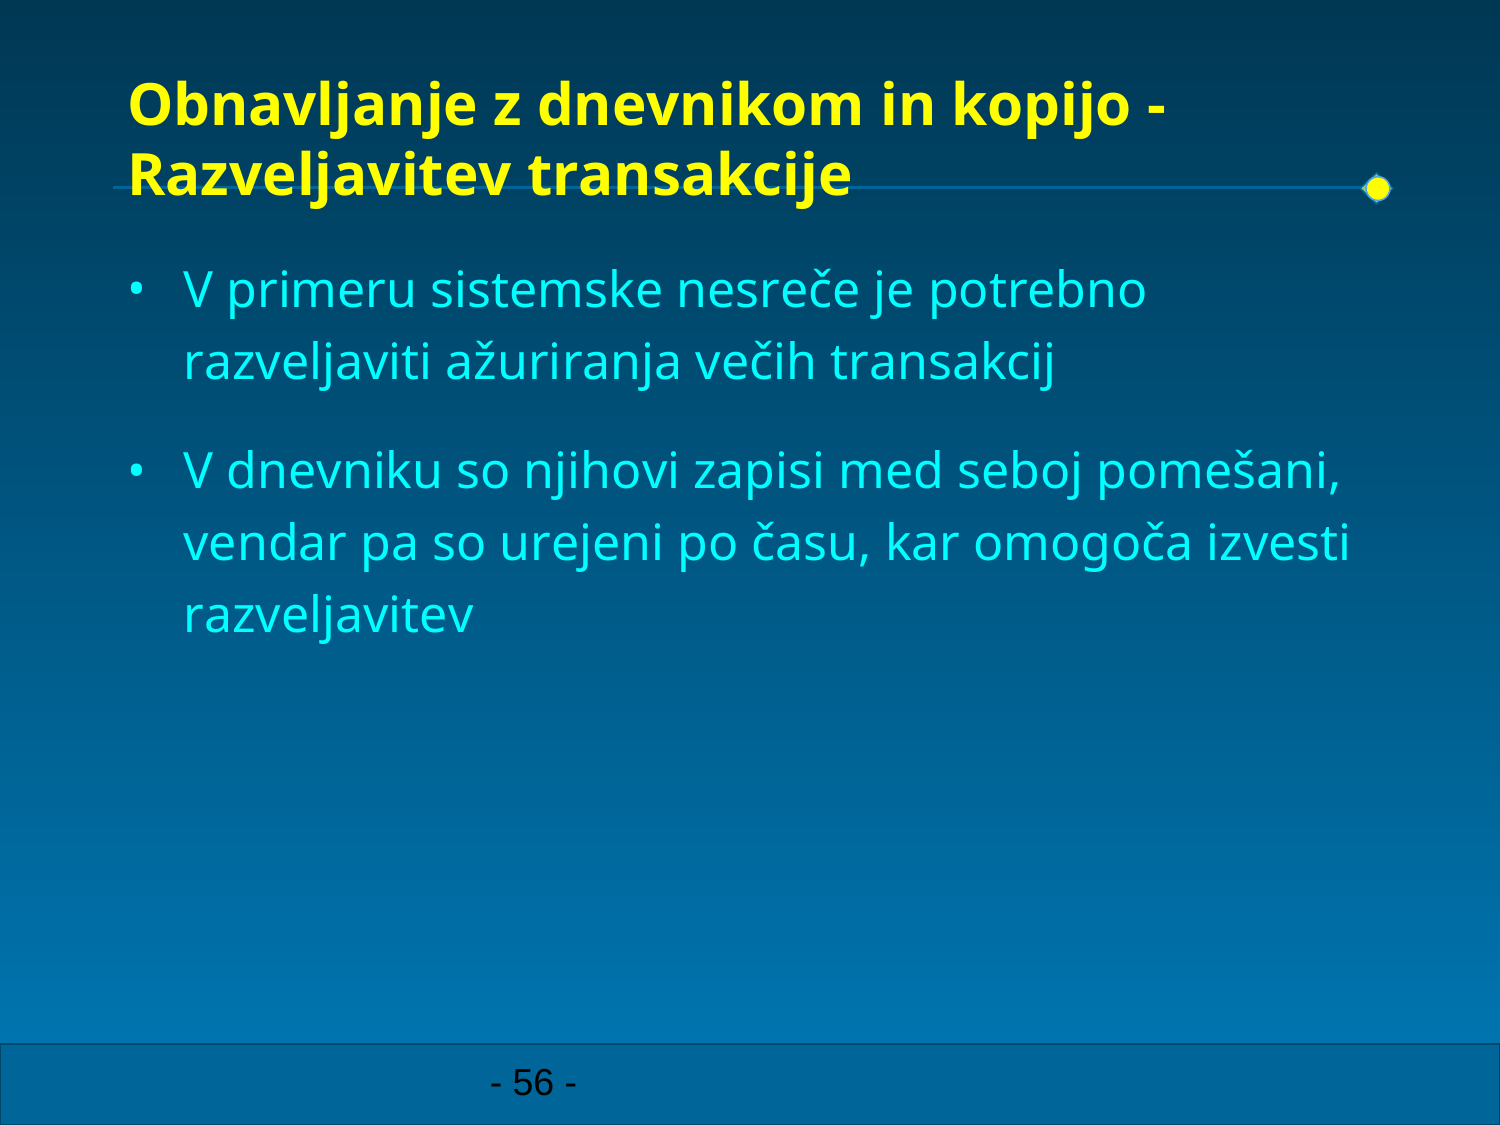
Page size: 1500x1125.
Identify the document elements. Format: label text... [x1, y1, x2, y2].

title Obnavljanje z dnevnikom in kopijo - Razveljavitev transakcije [112, 59, 1388, 216]
list V primeru sistemske nesreče je potrebno razveljaviti ažuriranja večih transakcij V dnevniku so njihovi zapisi med seboj pomešani, vendar pa so urejeni po času, kar omogoča izvesti razveljavitev [112, 237, 1388, 963]
